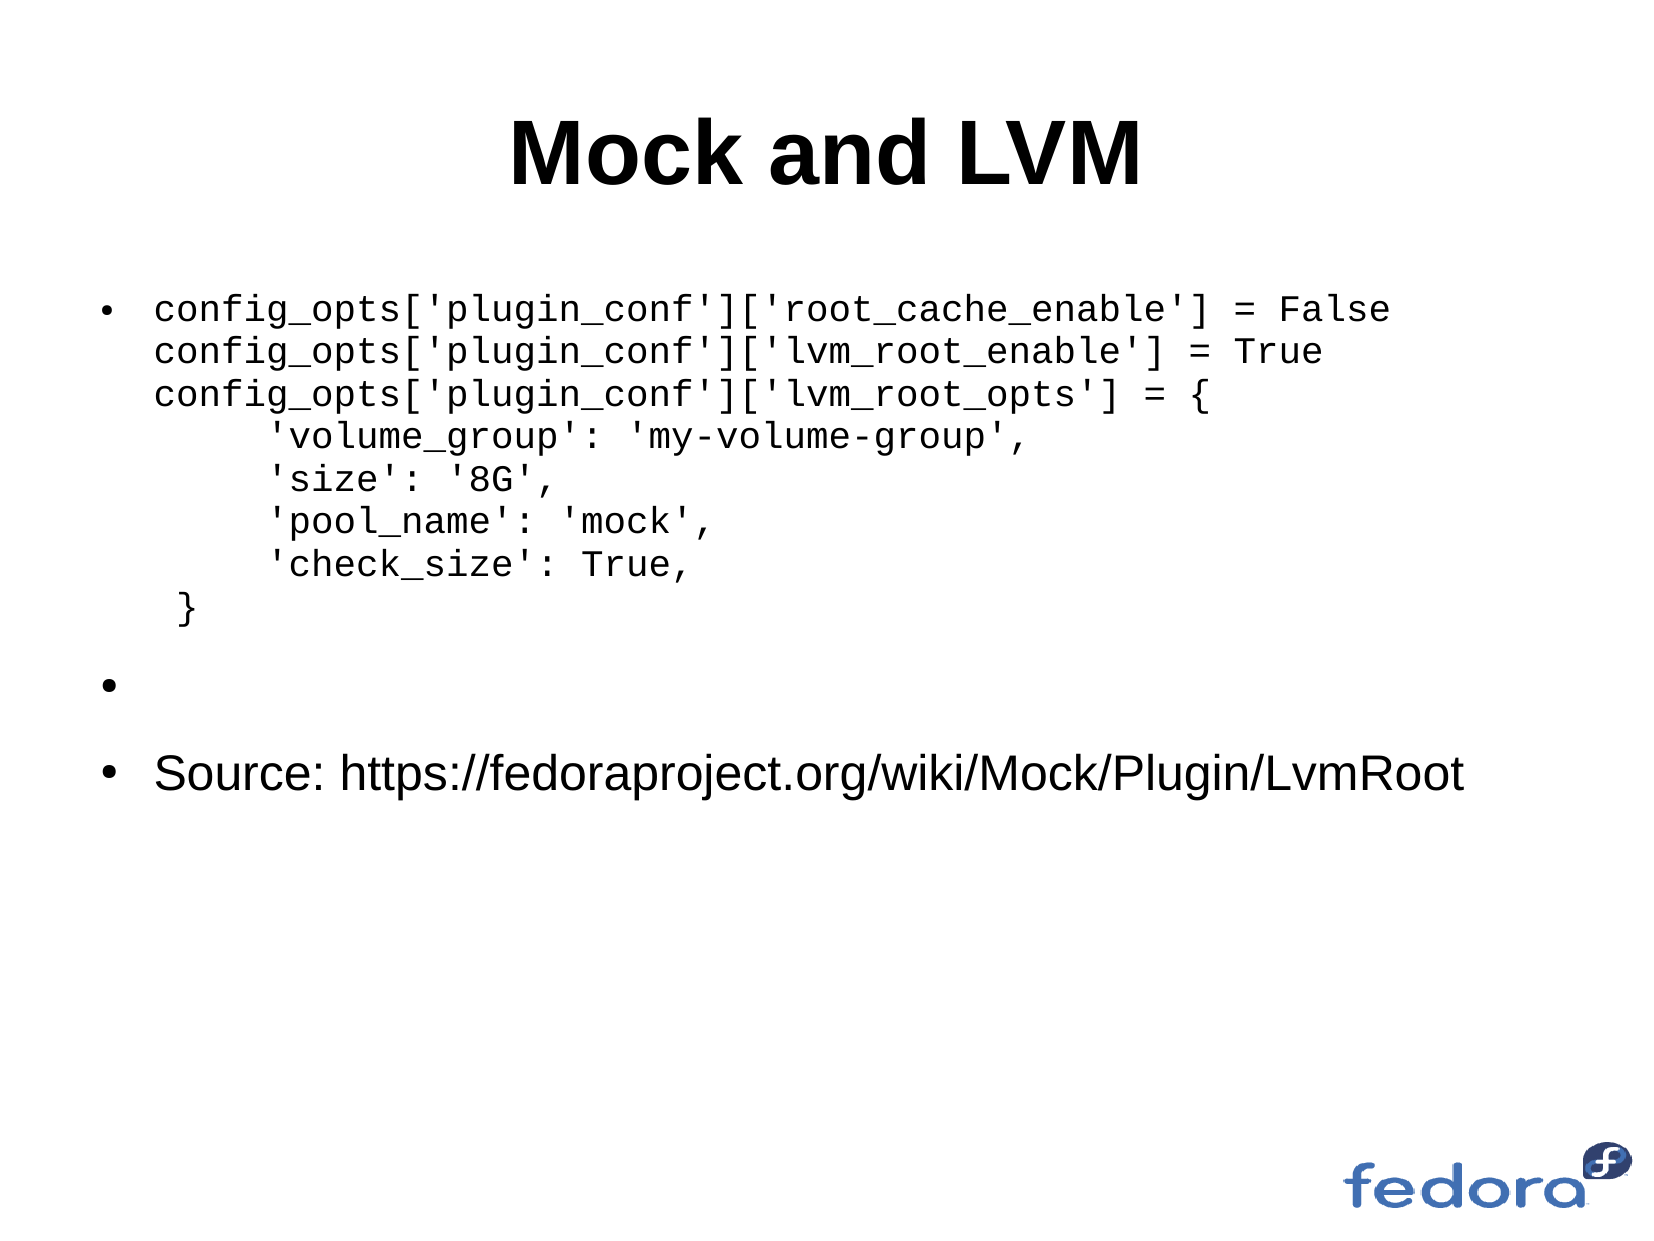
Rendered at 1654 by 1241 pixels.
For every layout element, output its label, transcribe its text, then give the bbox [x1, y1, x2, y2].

list config_opts['plugin_conf']['root_cache_enable'] = False config_opts['plugin_conf']['lvm_root_enable'] = True config_opts['plugin_conf']['lvm_root_opts'] = { 'volume_group': 'my-volume-group', 'size': '8G', 'pool_name': 'mock', 'check_size': True, } Source: https://fedoraproject.org/wiki/Mock/Plugin/LvmRoot [82, 290, 1571, 1109]
title Mock and LVM [82, 49, 1571, 257]
picture [1332, 1124, 1651, 1227]
